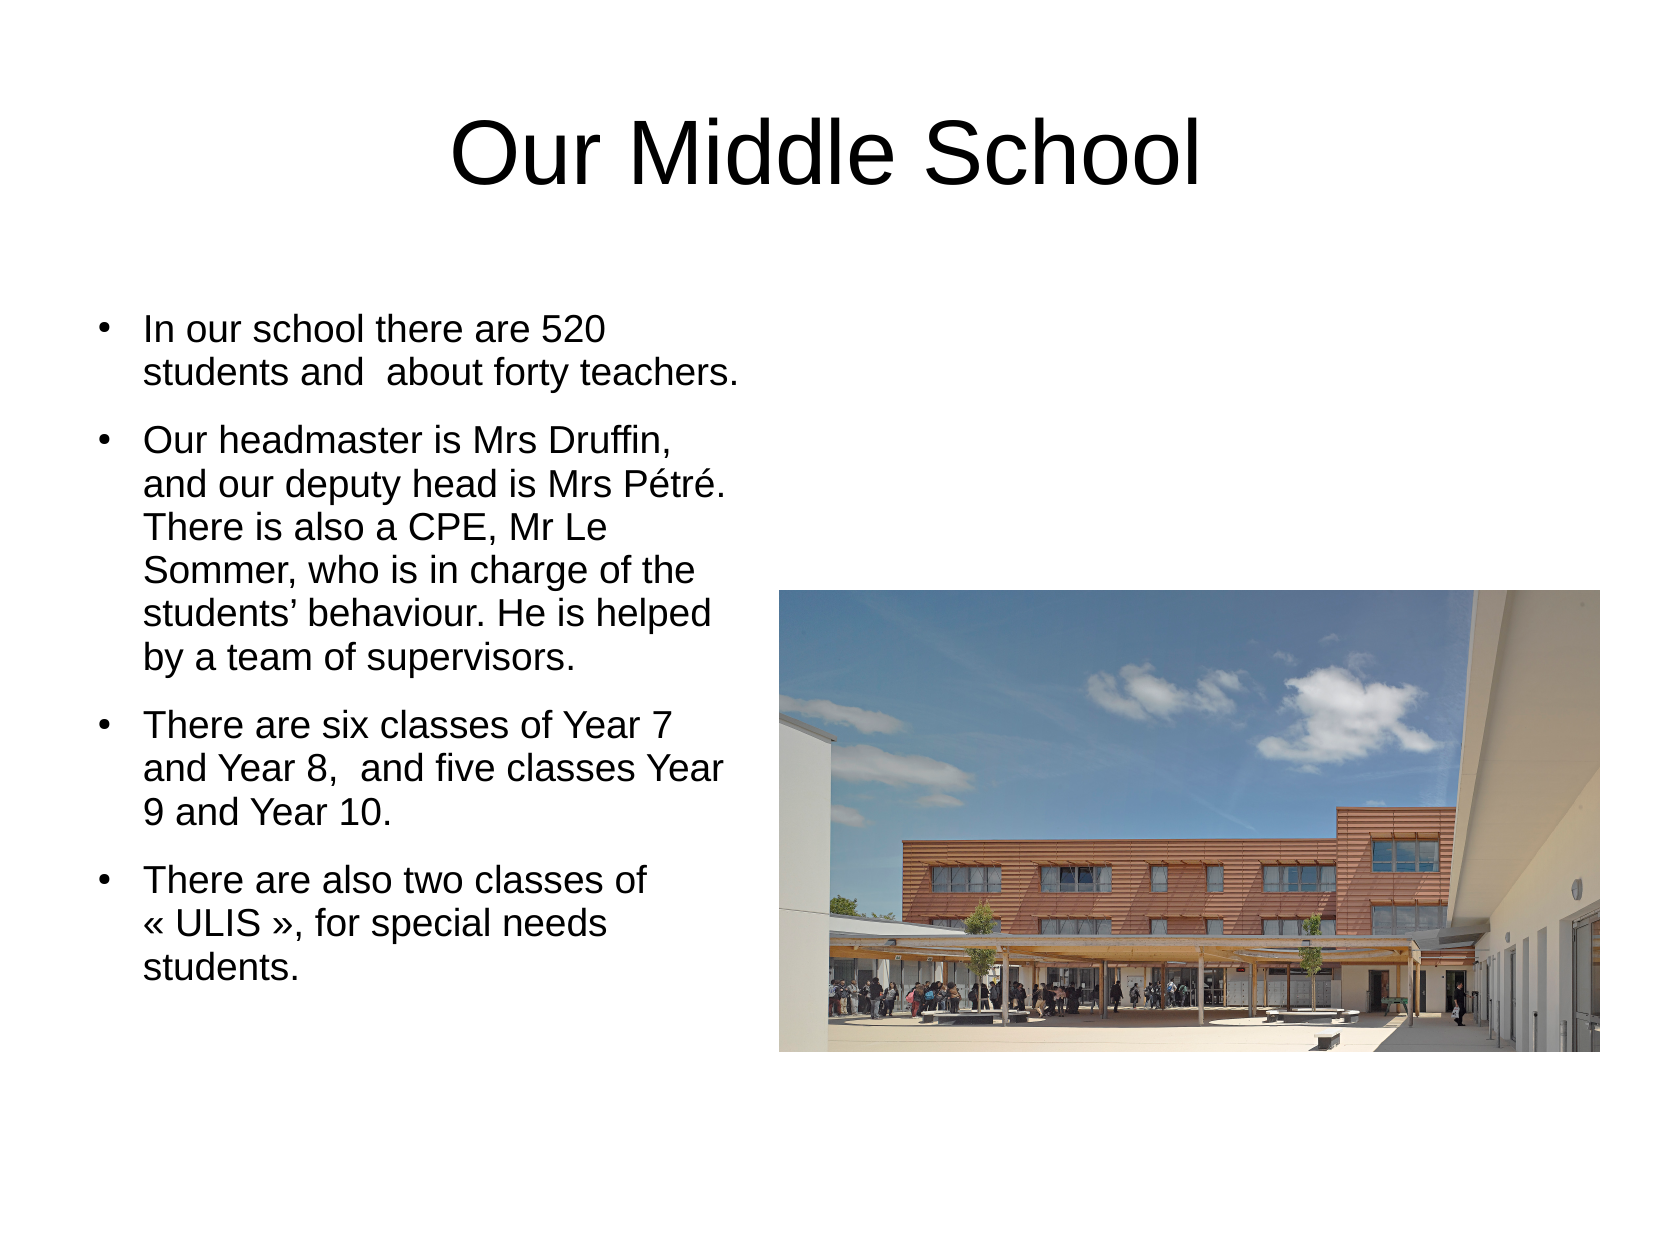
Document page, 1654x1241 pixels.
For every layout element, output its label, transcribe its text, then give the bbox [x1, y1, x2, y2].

title Our Middle School [82, 49, 1571, 257]
list In our school there are 520 students and about forty teachers. Our headmaster is Mrs Druffin, and our deputy head is Mrs Pétré. There is also a CPE, Mr Le Sommer, who is in charge of the students’ behaviour. He is helped by a team of supervisors. There are six classes of Year 7 and Year 8, and five classes Year 9 and Year 10. There are also two classes of « ULIS », for special needs students. [82, 307, 745, 1010]
picture [779, 590, 1600, 1052]
